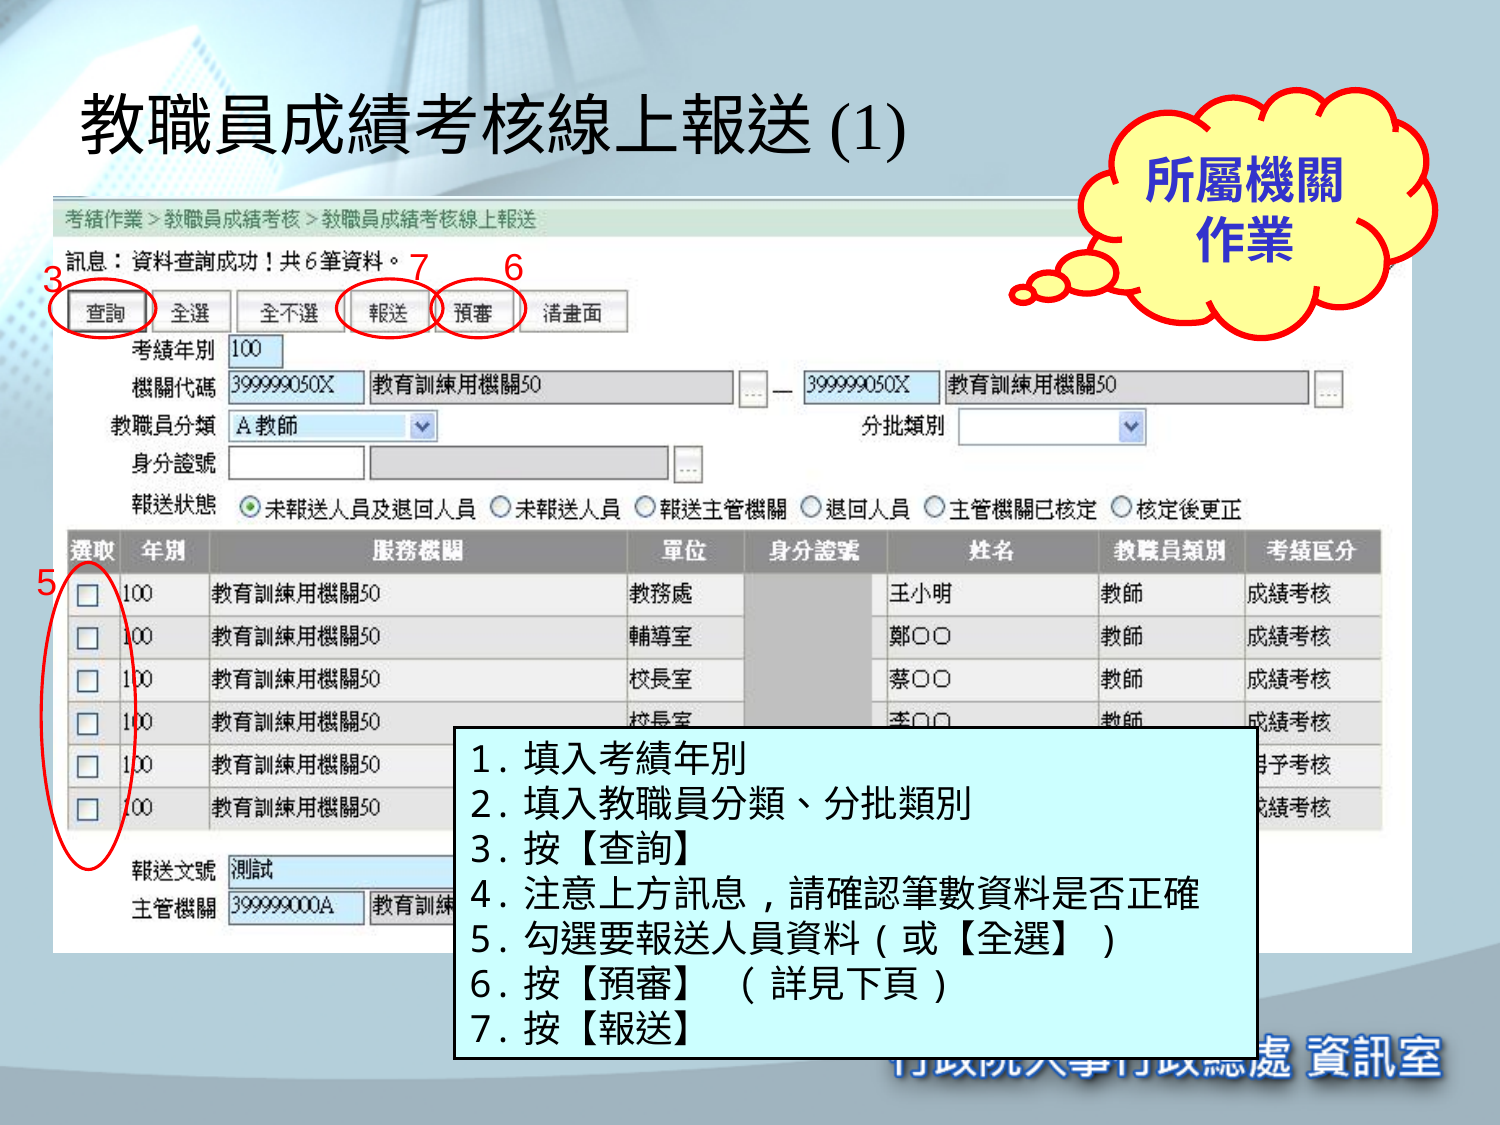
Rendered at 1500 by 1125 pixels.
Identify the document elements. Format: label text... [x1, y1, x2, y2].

text_box 3 [29, 255, 77, 301]
text_box 1.填入考績年別 2.填入教職員分類、分批類別 3.按【查詢】 4.注意上方訊息,請確認筆數資料是否正確 5.勾選要報送人員資料(或【全選】) 6.按【預審】 (詳見下頁) 7.按【報送】 [454, 727, 1258, 1059]
text_box 6 [490, 282, 509, 289]
text_box 所屬機關作業 [1011, 90, 1436, 339]
text_box 6 [490, 243, 538, 289]
picture [0, 0, 1500, 1125]
text_box 7 [395, 243, 443, 289]
text_box 5 [23, 558, 71, 604]
text_box 教職員成績考核線上報送(1) [64, 66, 1447, 179]
